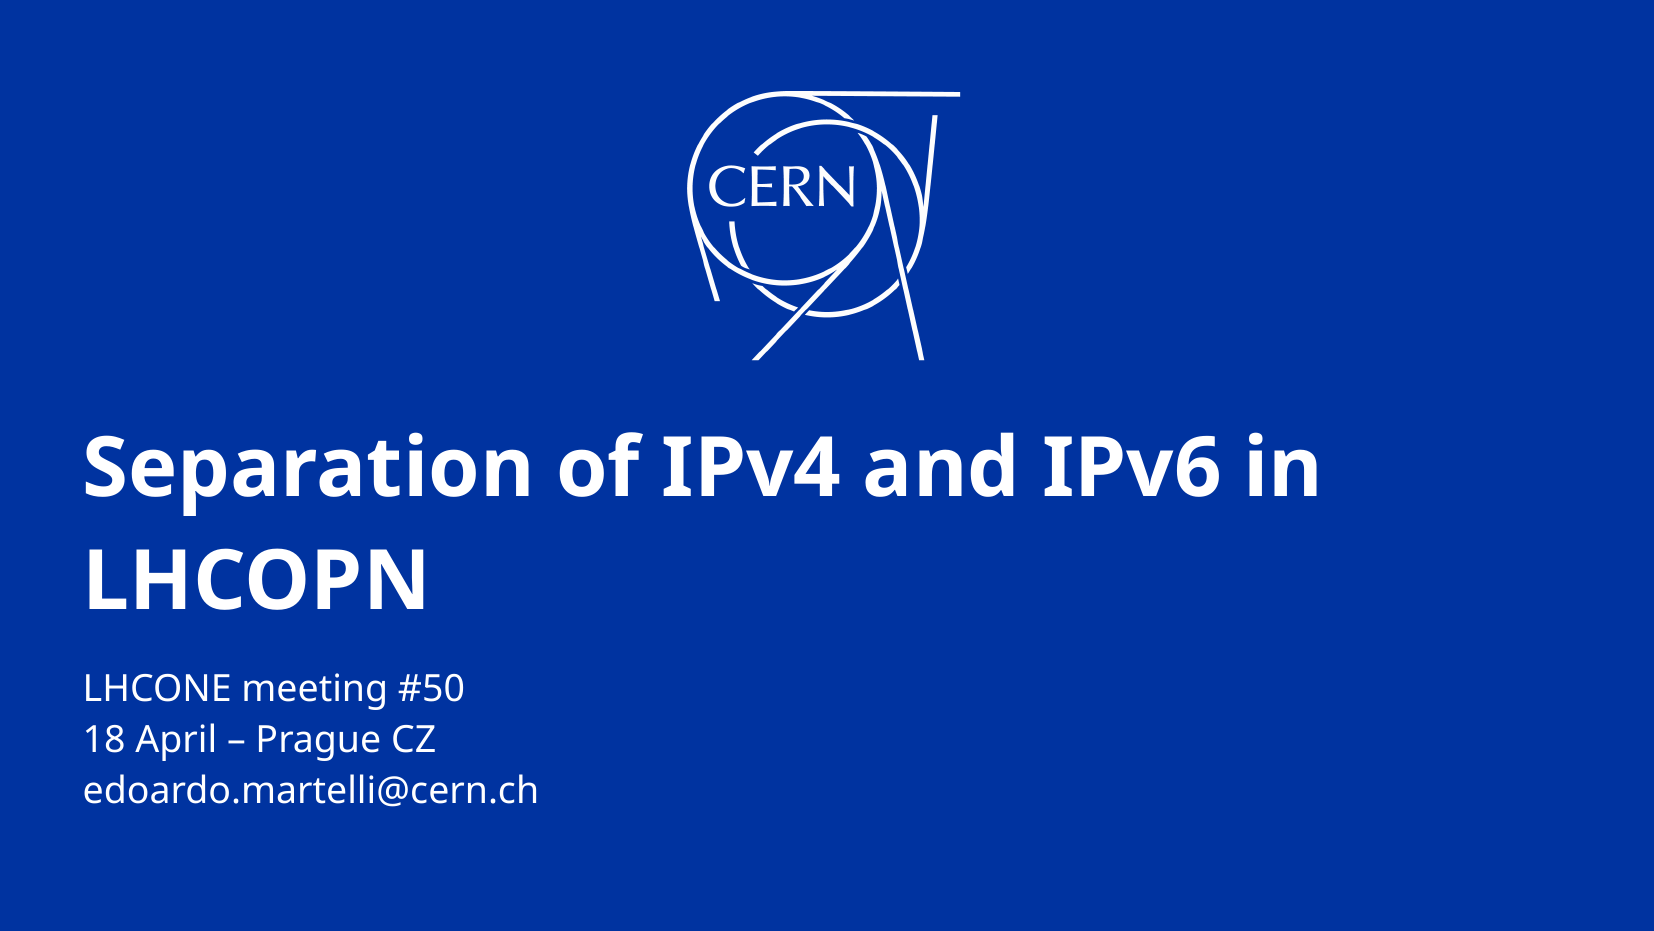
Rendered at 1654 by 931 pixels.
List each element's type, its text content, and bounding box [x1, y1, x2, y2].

picture [679, 82, 971, 372]
list LHCONE meeting #50 18 April – Prague CZ edoardo.martelli@cern.ch [82, 661, 1571, 898]
title Separation of IPv4 and IPv6 in LHCOPN [82, 407, 1571, 618]
